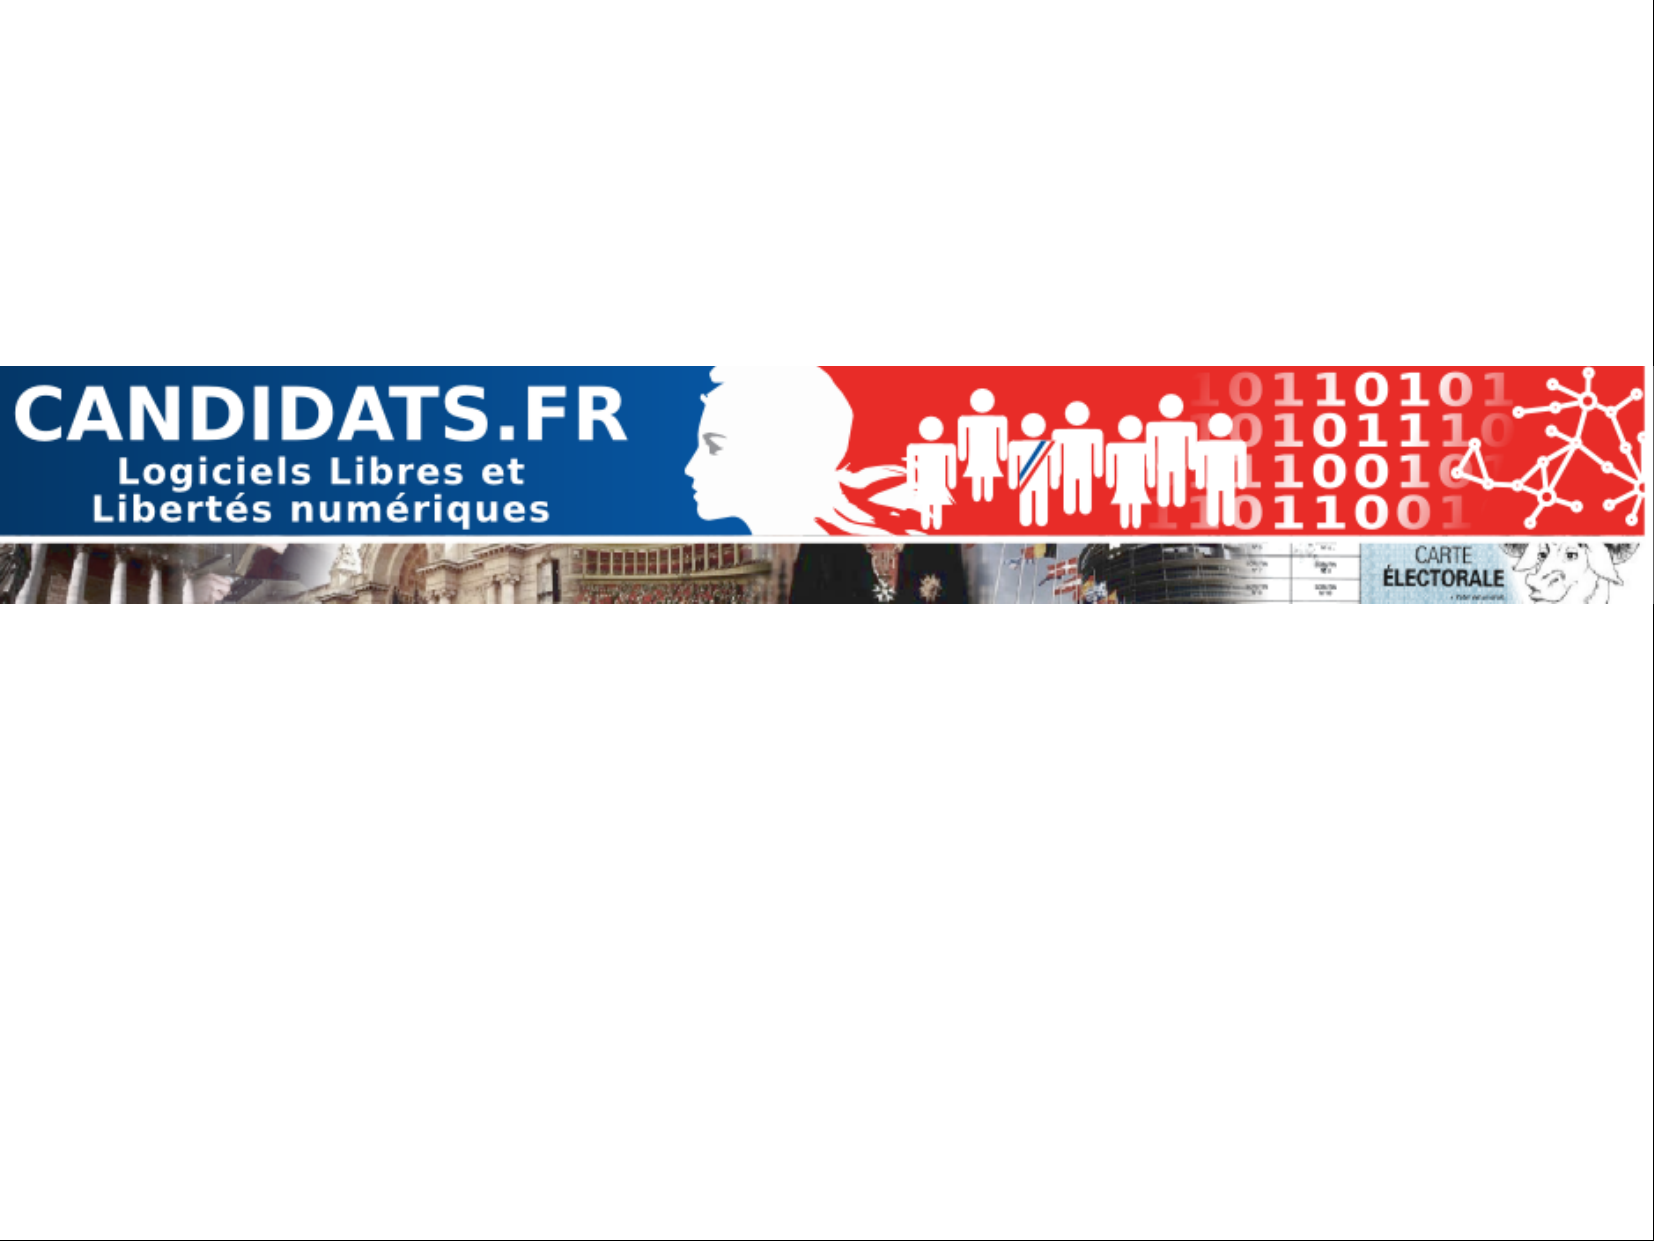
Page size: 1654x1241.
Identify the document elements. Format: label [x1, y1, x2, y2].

picture [0, 366, 1654, 604]
text_box [0, 604, 1654, 1241]
text_box [0, 0, 1654, 366]
